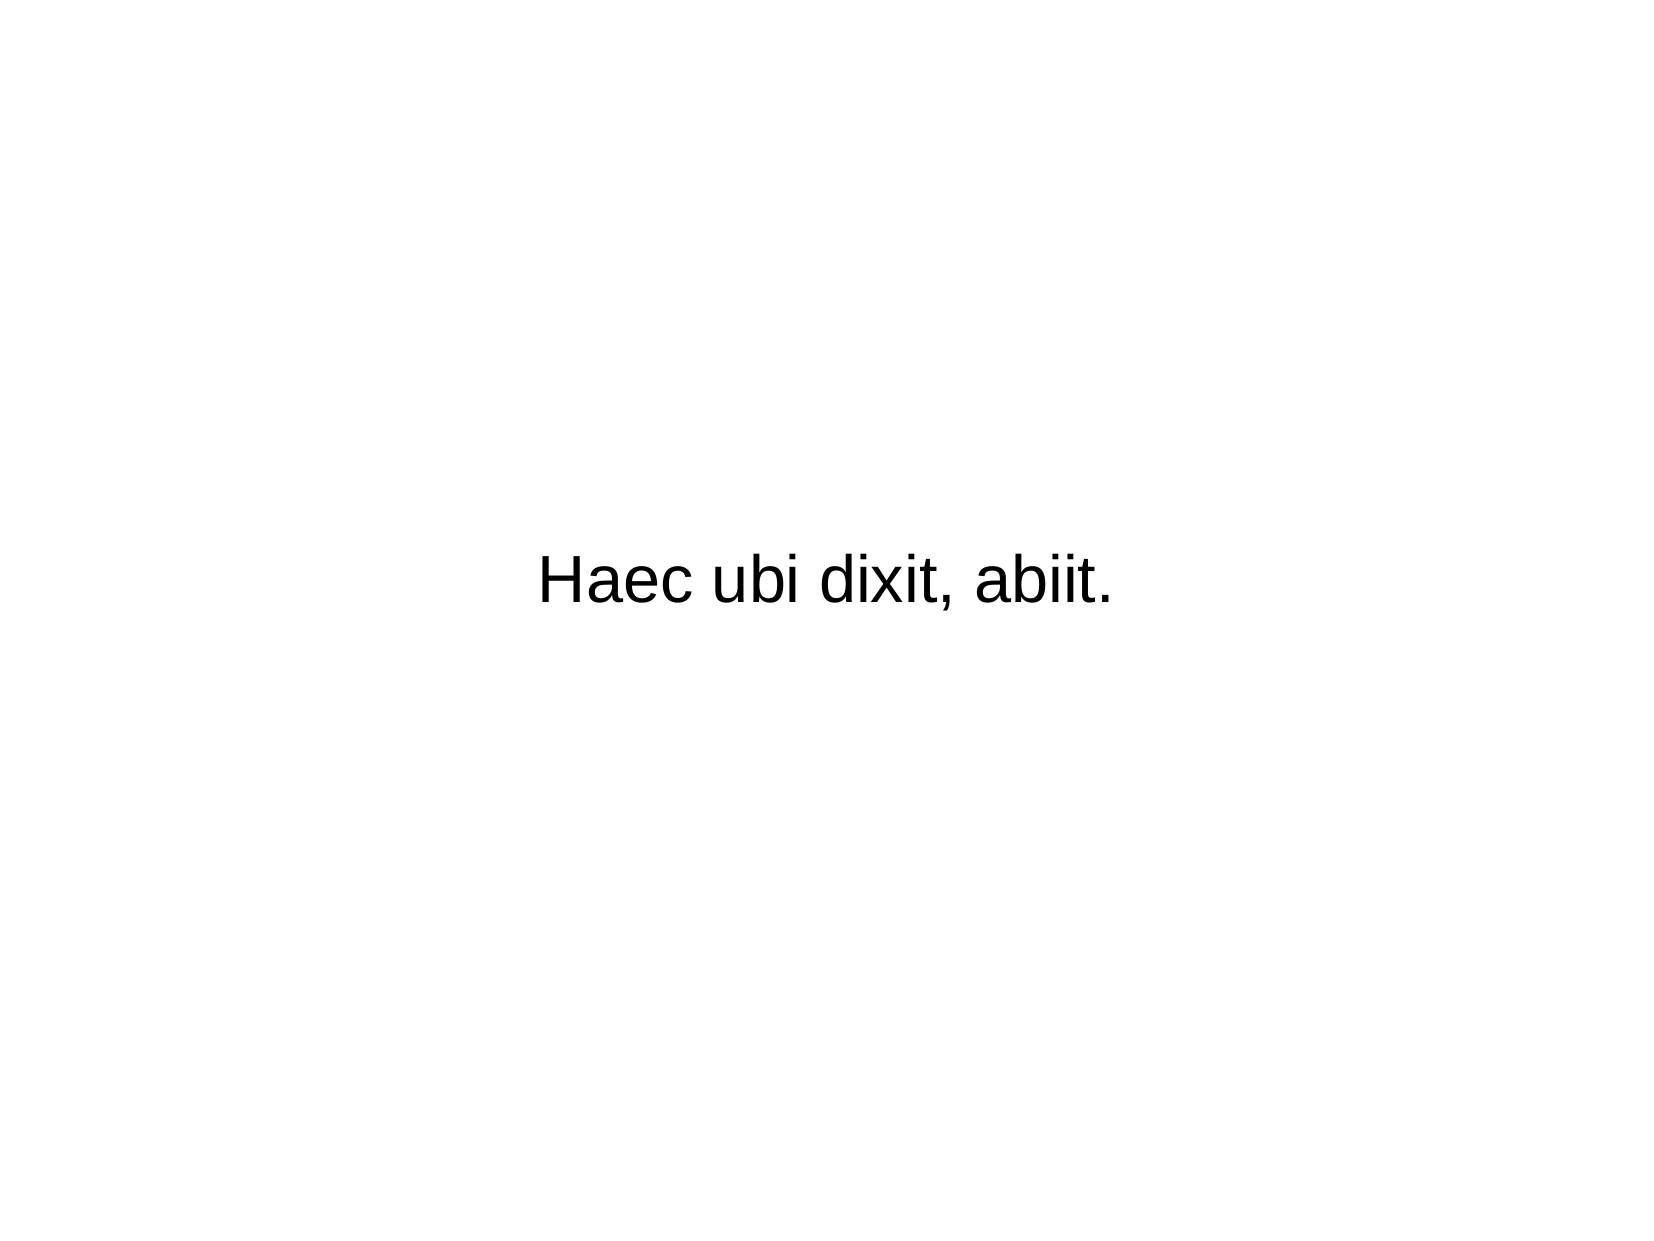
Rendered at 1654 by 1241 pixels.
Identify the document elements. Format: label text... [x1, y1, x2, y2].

subtitle Haec ubi dixit, abiit. [82, 56, 1571, 1102]
